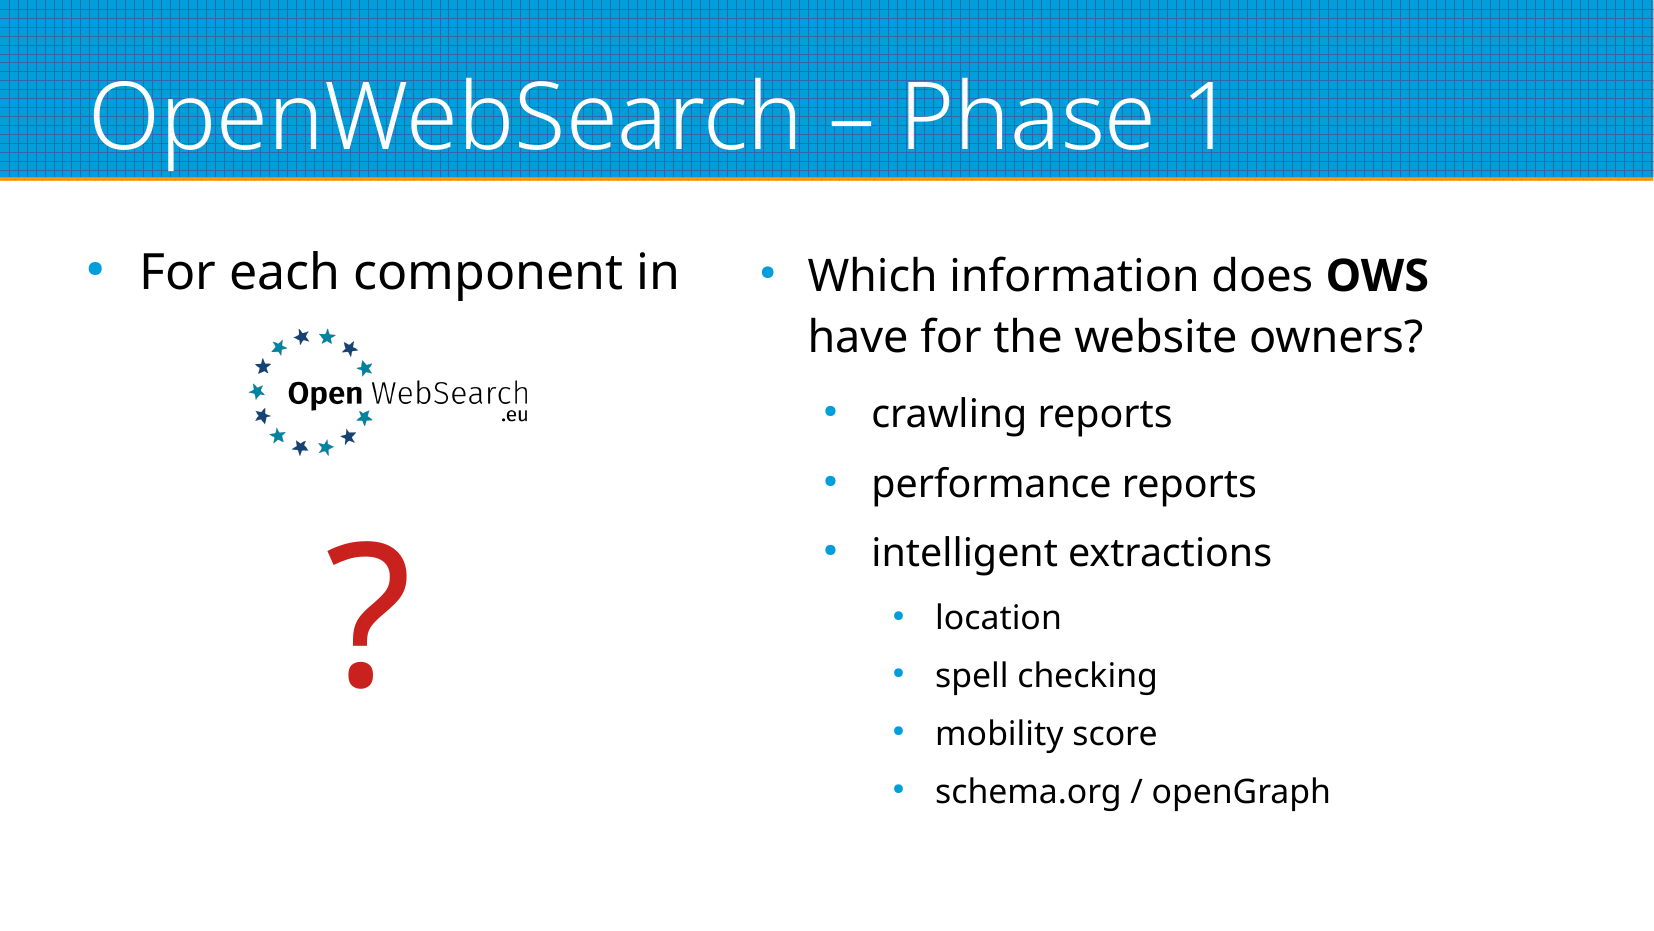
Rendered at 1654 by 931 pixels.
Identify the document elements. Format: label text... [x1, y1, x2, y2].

list Which information does OWS have for the website owners? crawling reports performance reports intelligent extractions location spell checking mobility score schema.org / openGraph [743, 243, 1465, 820]
picture [247, 313, 556, 471]
title OpenWebSearch – Phase 1 [88, 14, 1565, 178]
list For each component in [68, 236, 789, 813]
